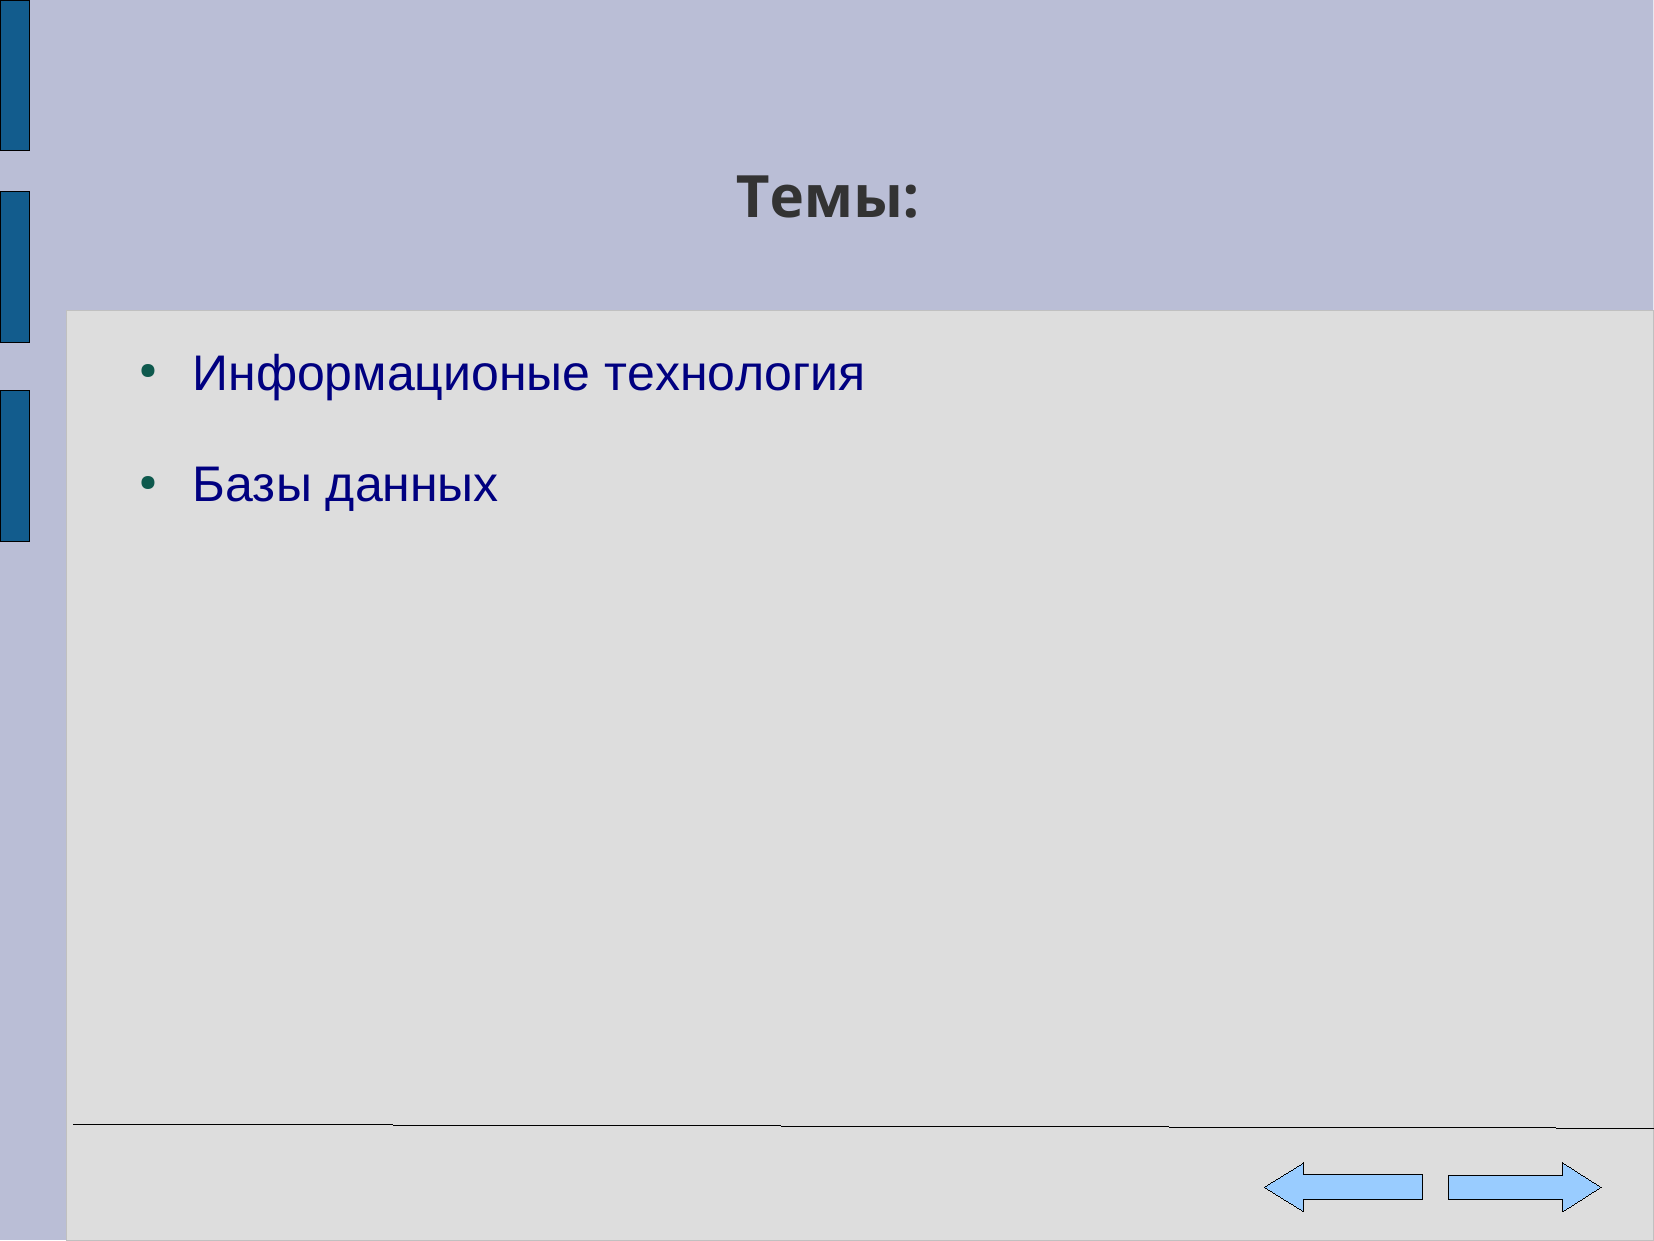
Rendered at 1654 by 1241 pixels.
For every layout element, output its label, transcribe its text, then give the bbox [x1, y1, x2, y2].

text_box [1448, 1162, 1602, 1212]
title Темы: [121, 91, 1534, 299]
list Информационые технология Базы данных [121, 344, 1534, 1127]
text_box [1264, 1162, 1423, 1212]
